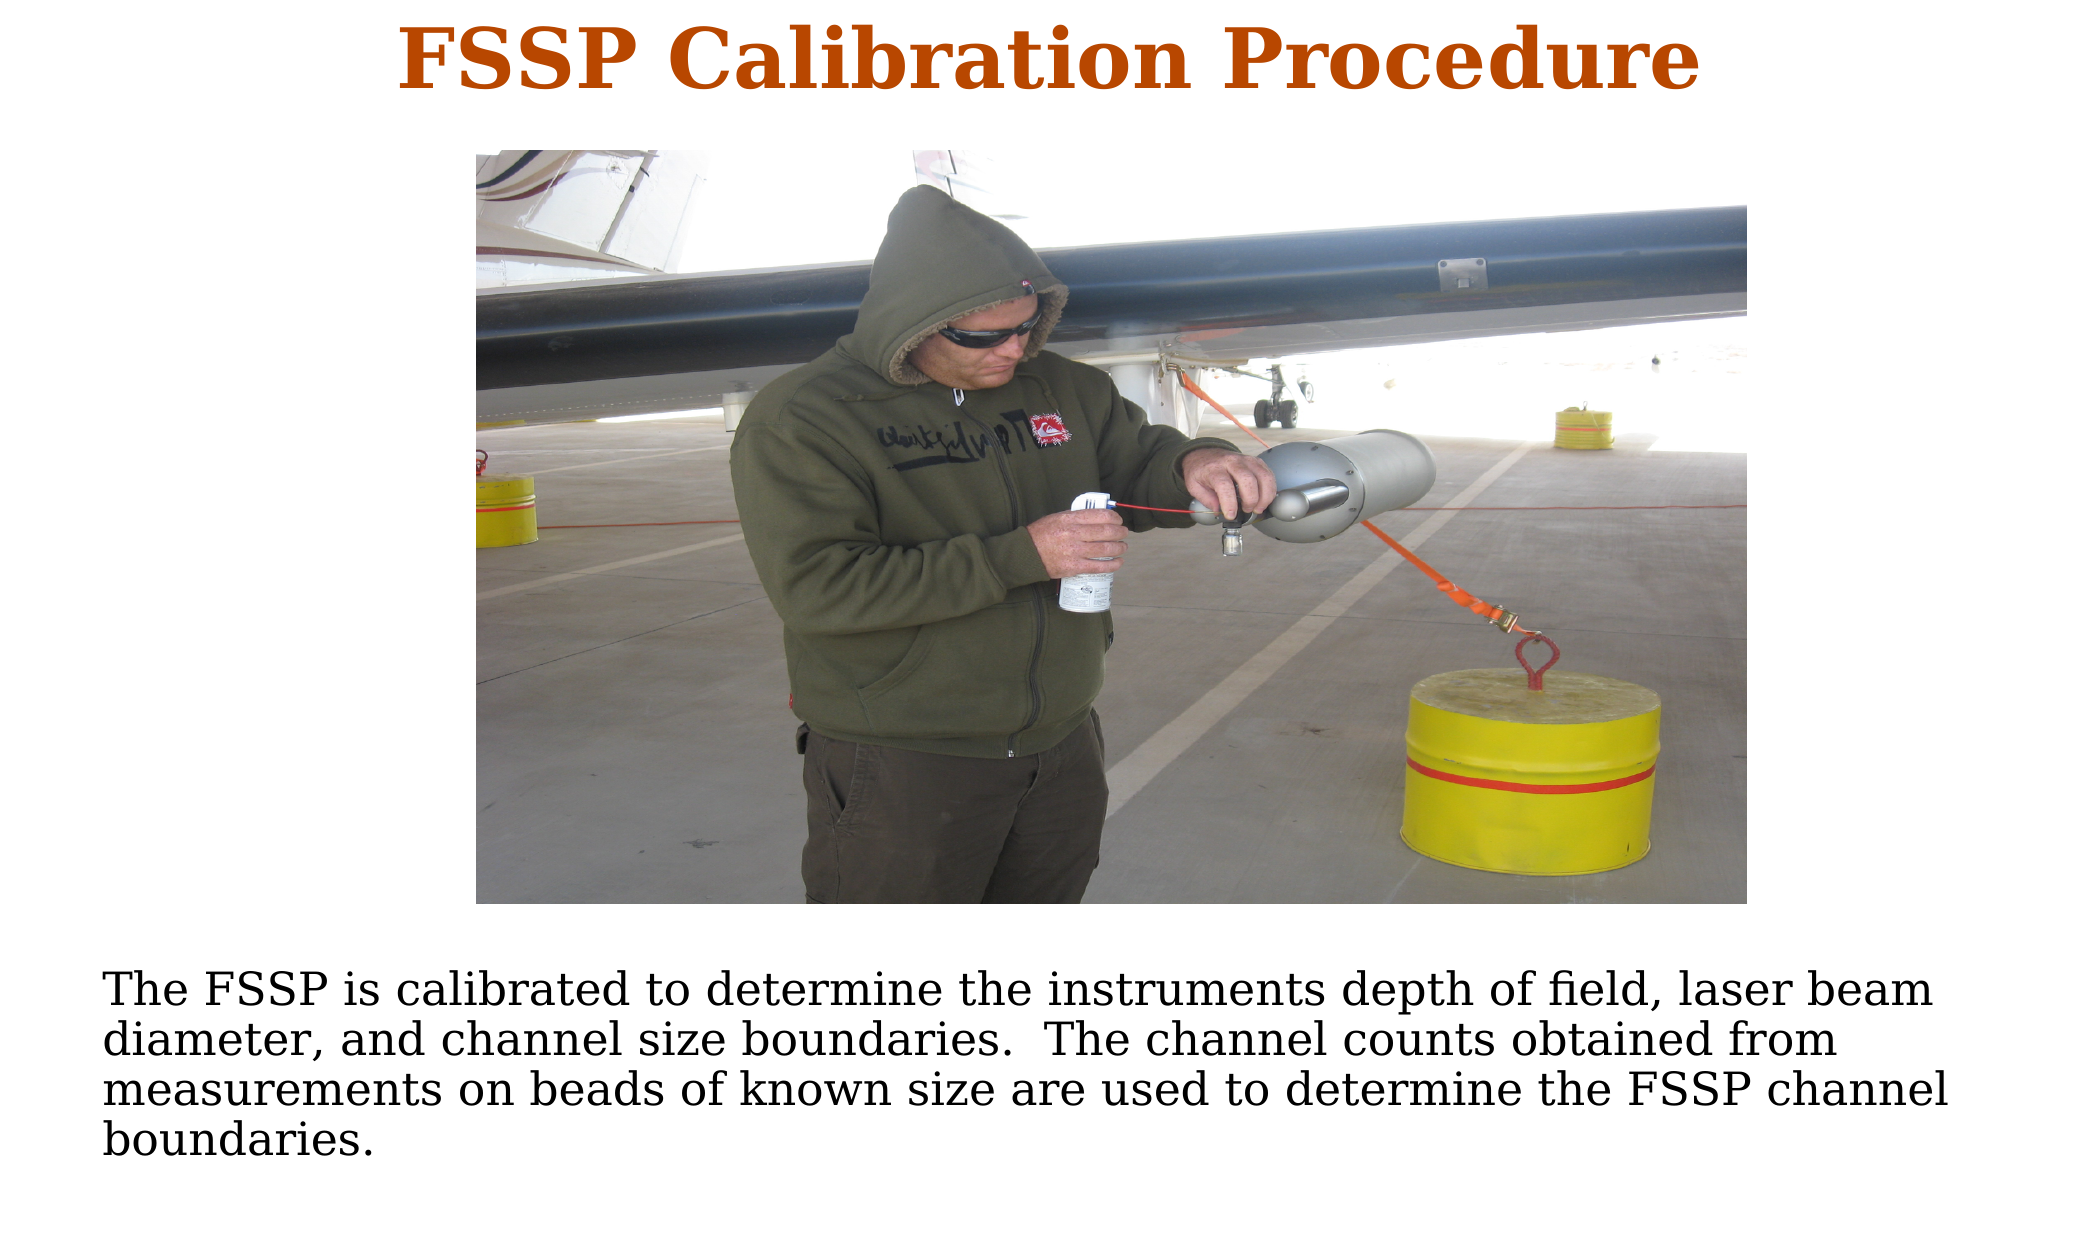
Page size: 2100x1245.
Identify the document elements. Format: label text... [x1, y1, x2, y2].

text_box The FSSP is calibrated to determine the instruments depth of field, laser beam diameter, and channel size boundaries. The channel counts obtained from measurements on beads of known size are used to determine the FSSP channel boundaries. [87, 957, 2041, 1211]
picture [476, 150, 1747, 904]
text_box FSSP Calibration Procedure [0, 7, 2100, 115]
